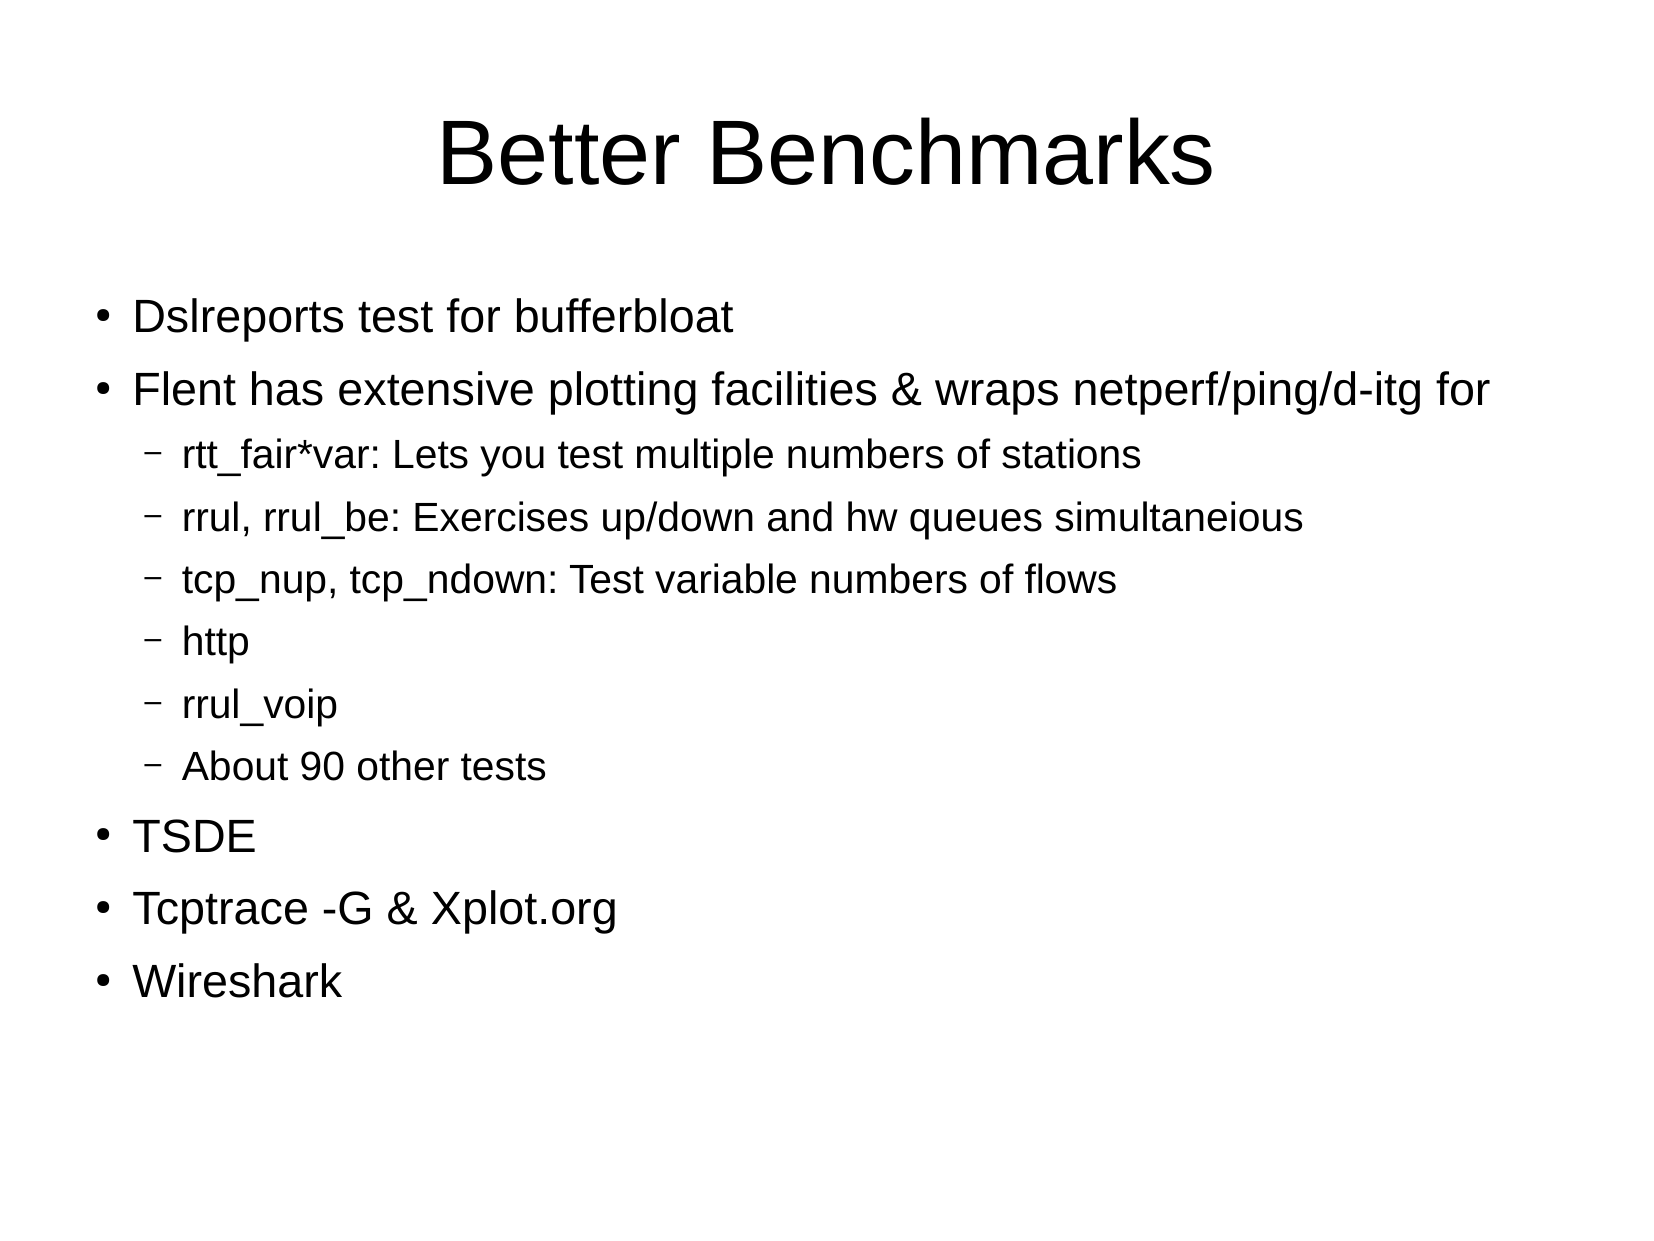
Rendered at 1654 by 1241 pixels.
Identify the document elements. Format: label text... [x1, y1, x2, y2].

title Better Benchmarks [82, 49, 1571, 257]
list Dslreports test for bufferbloat Flent has extensive plotting facilities & wraps netperf/ping/d-itg for rtt_fair*var: Lets you test multiple numbers of stations rrul, rrul_be: Exercises up/down and hw queues simultaneious tcp_nup, tcp_ndown: Test variable numbers of flows http rrul_voip About 90 other tests TSDE Tcptrace -G & Xplot.org Wireshark [82, 290, 1571, 1010]
